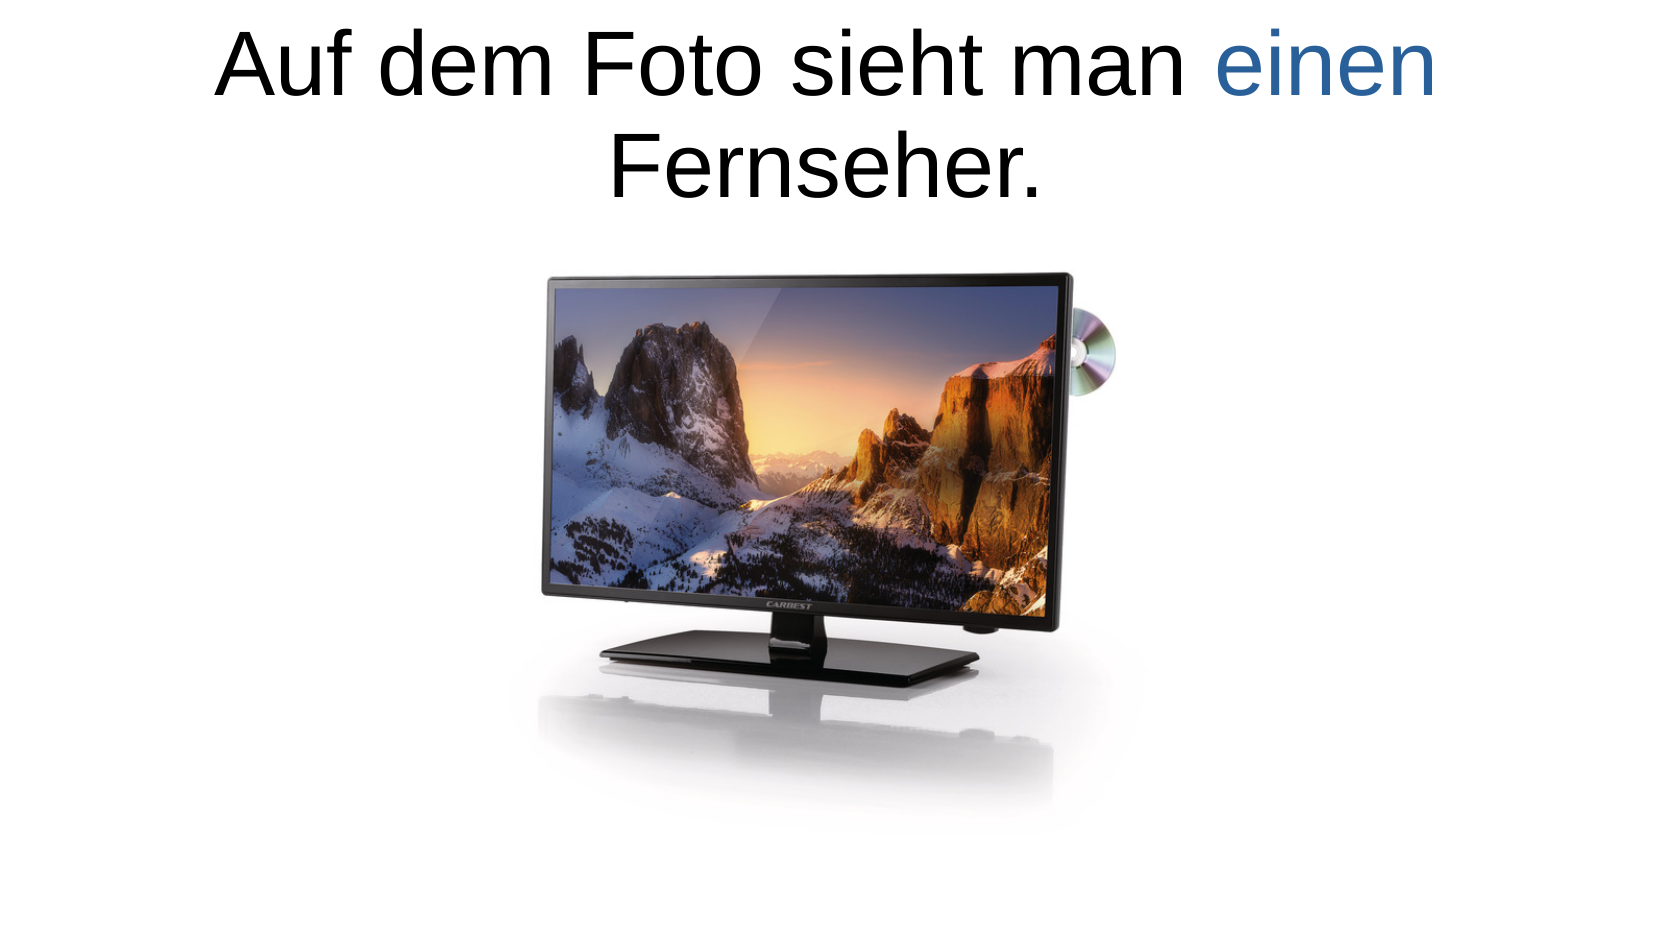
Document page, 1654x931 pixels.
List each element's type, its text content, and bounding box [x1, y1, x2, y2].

picture [442, 236, 1245, 862]
title Auf dem Foto sieht man einen Fernseher. [82, 12, 1571, 218]
